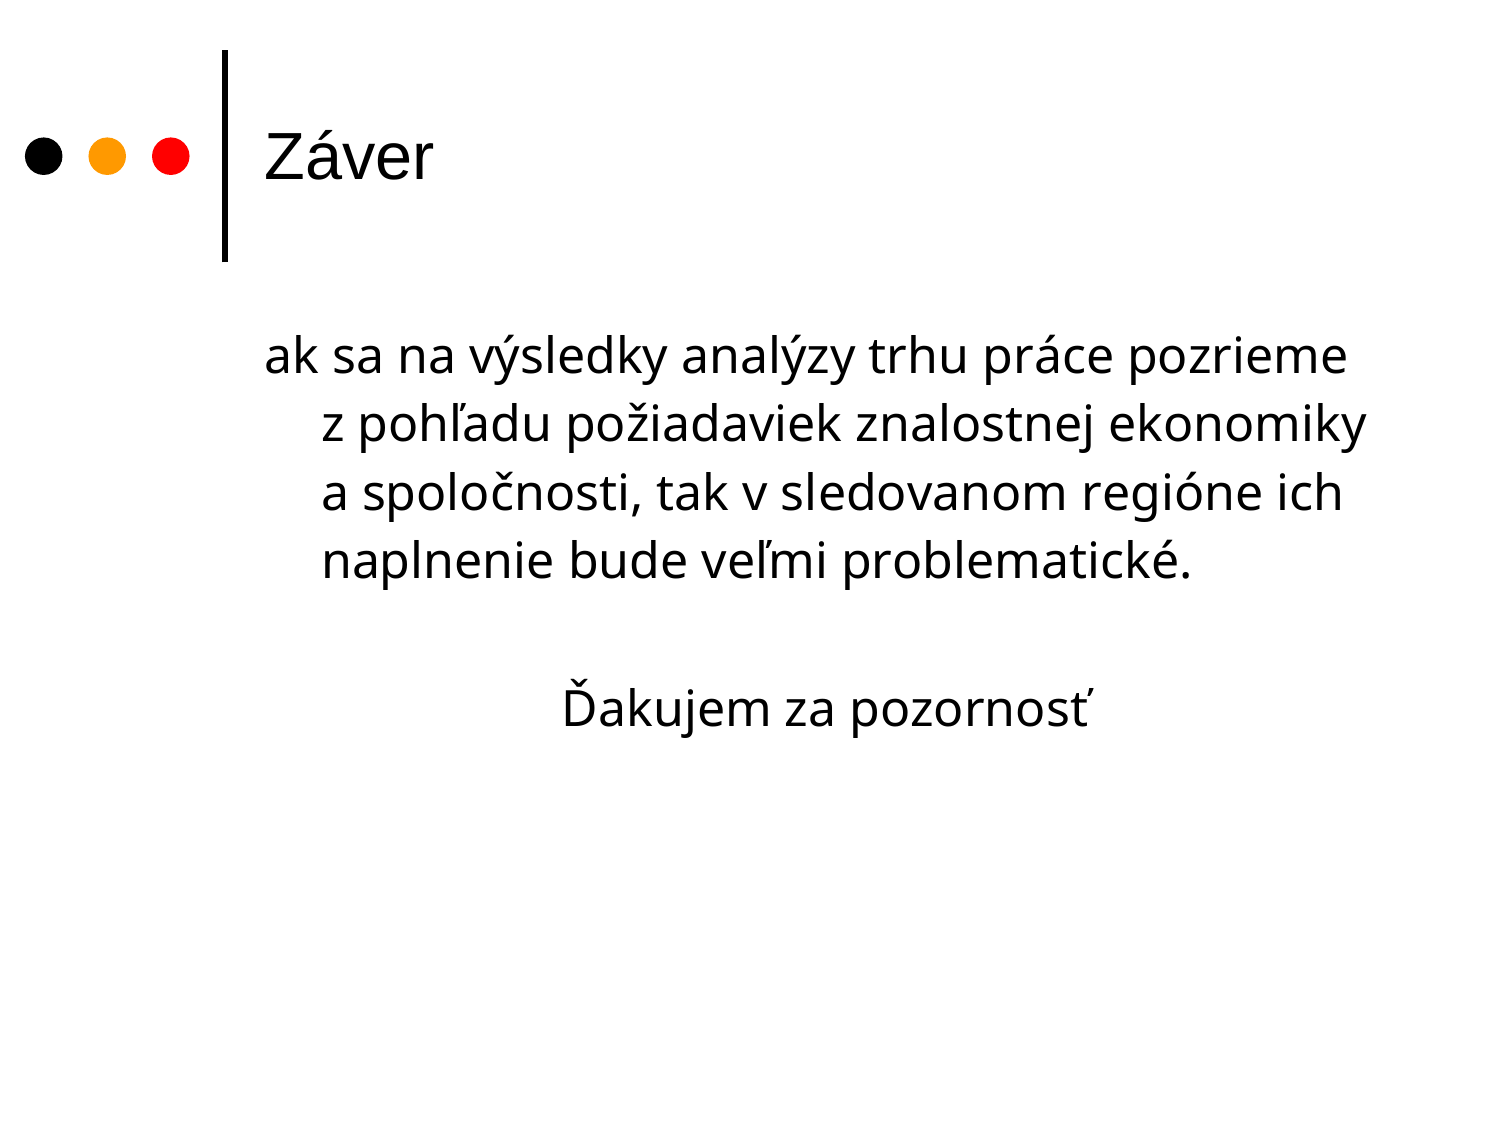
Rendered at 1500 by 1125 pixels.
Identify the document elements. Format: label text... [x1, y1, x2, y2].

title Záver [249, 31, 1401, 282]
list ak sa na výsledky analýzy trhu práce pozrieme z pohľadu požiadaviek znalostnej ekonomiky a spoločnosti, tak v sledovanom regióne ich naplnenie bude veľmi problematické. Ďakujem za pozornosť [249, 312, 1401, 988]
